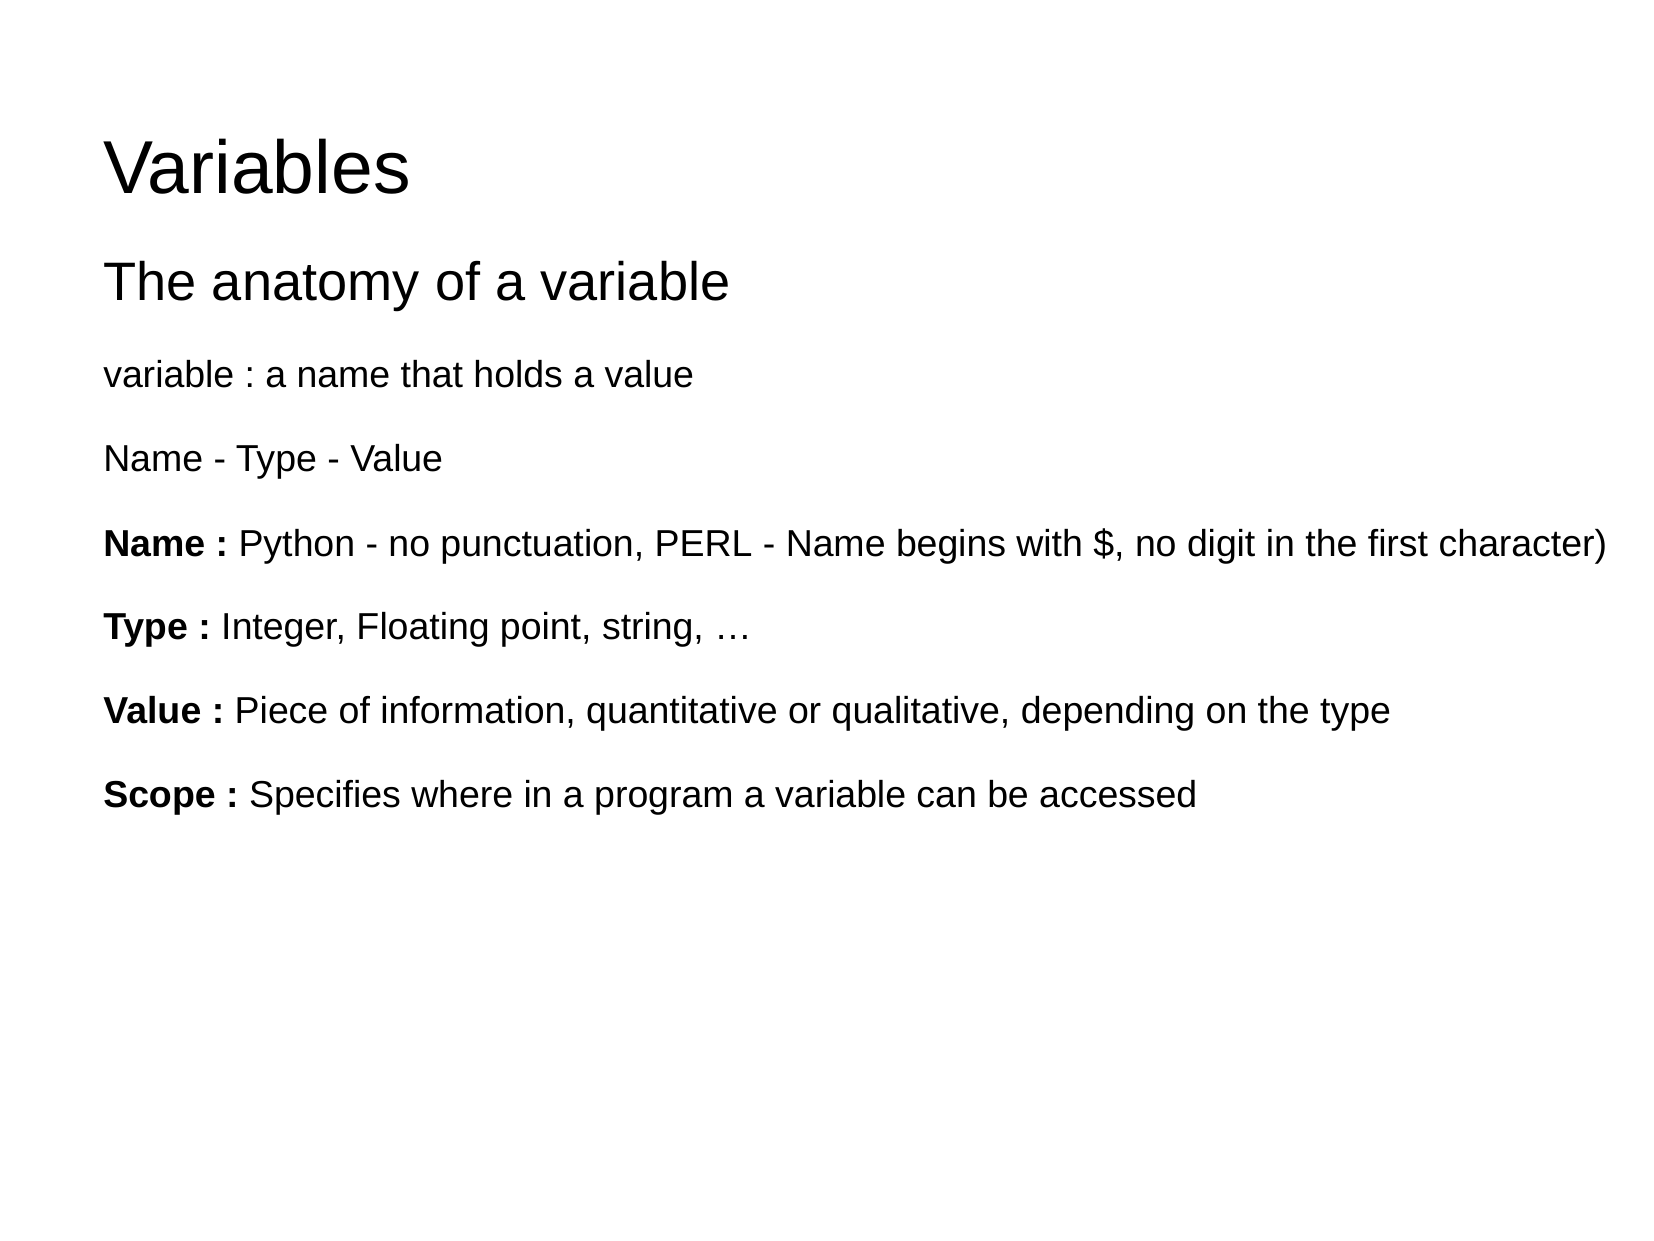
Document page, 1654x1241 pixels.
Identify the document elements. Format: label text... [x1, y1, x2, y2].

text_box Variables The anatomy of a variable variable : a name that holds a value Name - Type - Value Name : Python - no punctuation, PERL - Name begins with $, no digit in the first character) Type : Integer, Floating point, string, … Value : Piece of information, quantitative or qualitative, depending on the type Scope : Specifies where in a program a variable can be accessed [88, 118, 1625, 987]
